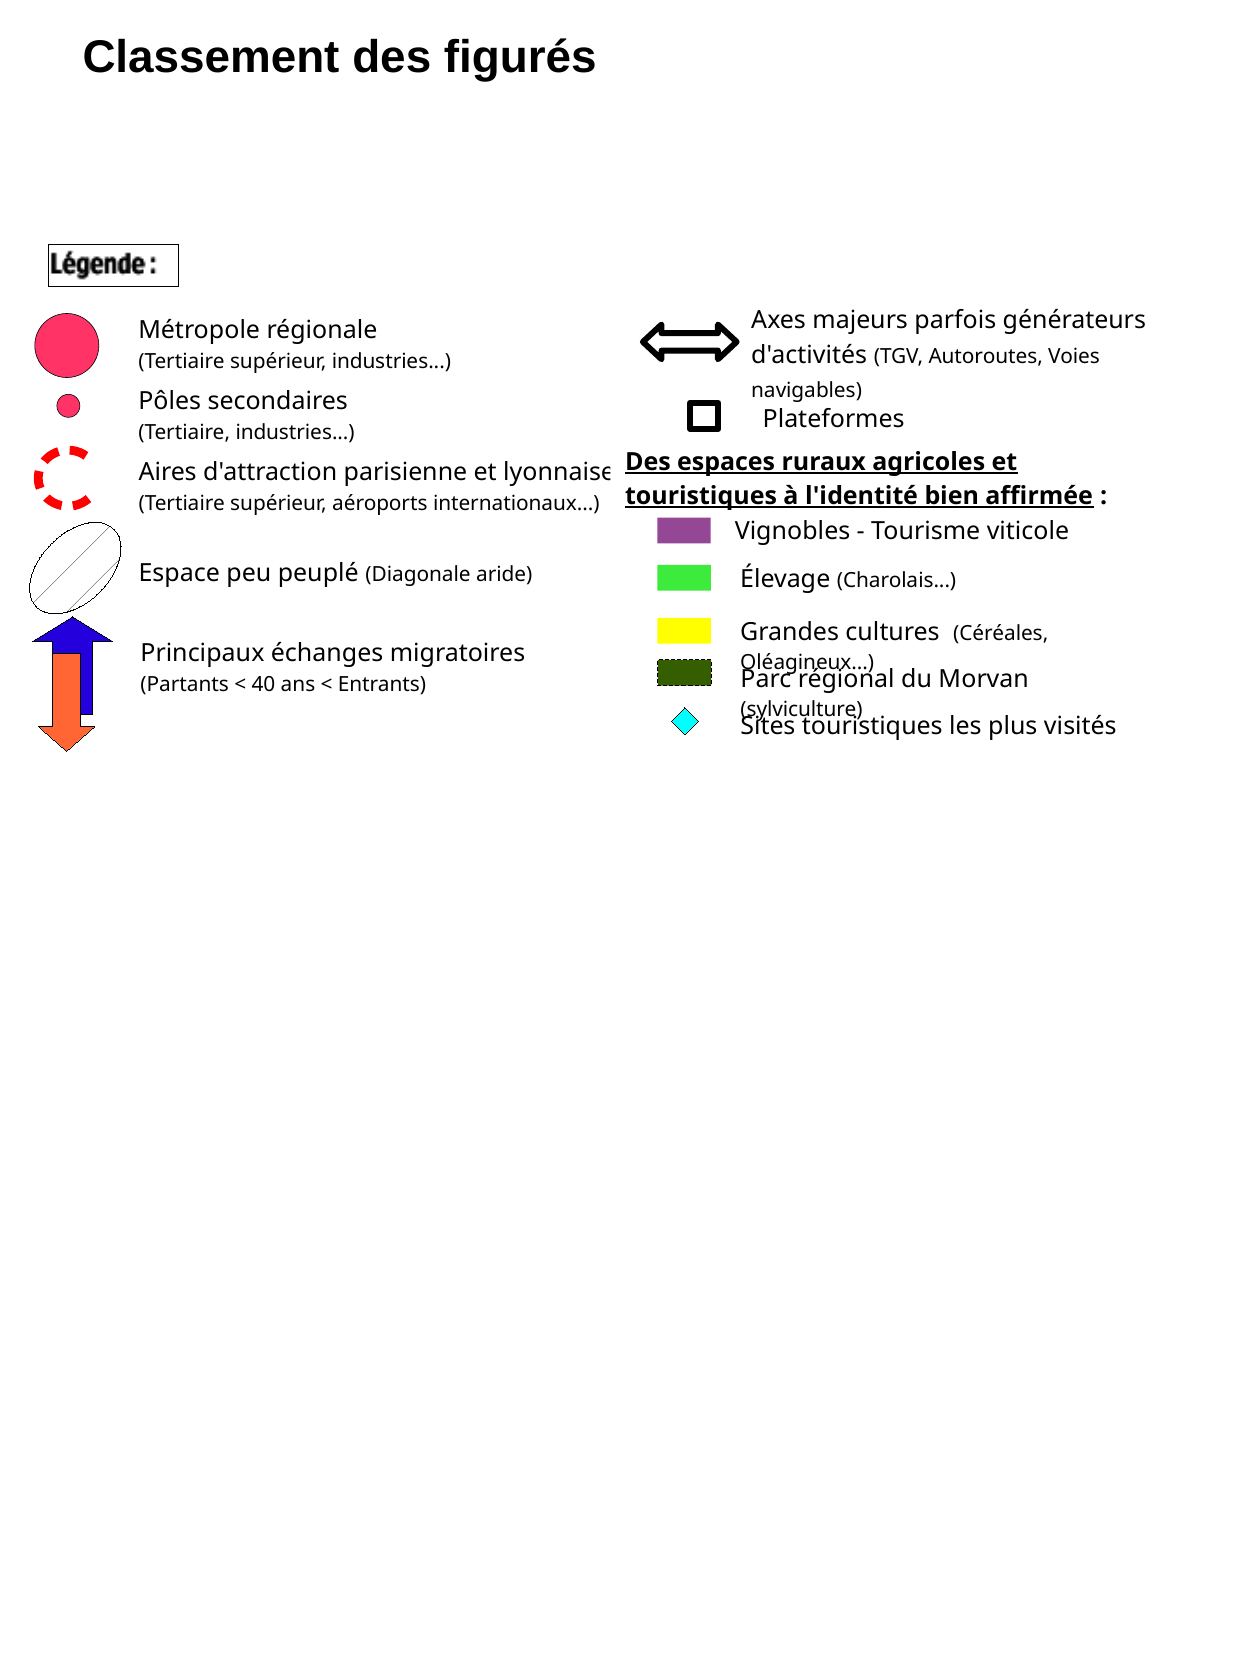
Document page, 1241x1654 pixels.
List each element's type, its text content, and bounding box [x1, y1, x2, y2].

text_box [32, 616, 113, 752]
text_box [56, 394, 80, 418]
text_box [34, 313, 99, 378]
text_box Axes majeurs parfois générateurs d'activités (TGV, Autoroutes, Voies navigables) [736, 294, 1178, 401]
text_box Élevage (Charolais...) [725, 552, 1191, 606]
text_box [657, 564, 711, 591]
text_box Parc régional du Morvan (sylviculture) [725, 653, 1163, 700]
text_box Des espaces ruraux agricoles et touristiques à l'identité bien affirmée : [610, 436, 1157, 512]
text_box Principaux échanges migratoires (Partants < 40 ans < Entrants) [125, 627, 655, 714]
text_box [657, 517, 711, 544]
text_box Métropole régionale (Tertiaire supérieur, industries...) [123, 304, 495, 375]
text_box Sites touristiques les plus visités [725, 700, 1186, 754]
text_box Classement des figurés [67, 23, 1079, 91]
text_box Vignobles - Tourisme viticole [720, 505, 1182, 559]
text_box Plateformes multimodales [747, 393, 1075, 436]
text_box [29, 522, 122, 614]
text_box [49, 245, 179, 286]
text_box [671, 707, 699, 735]
text_box Aires d'attraction parisienne et lyonnaise (Tertiaire supérieur, aéroports internationaux...) [123, 446, 642, 533]
text_box Pôles secondaires (Tertiaire, industries...) [123, 375, 729, 446]
text_box Grandes cultures (Céréales, Oléagineux...) [725, 606, 1191, 659]
text_box Espace peu peuplé (Diagonale aride) [123, 546, 581, 613]
text_box [657, 617, 711, 644]
text_box [657, 659, 712, 686]
